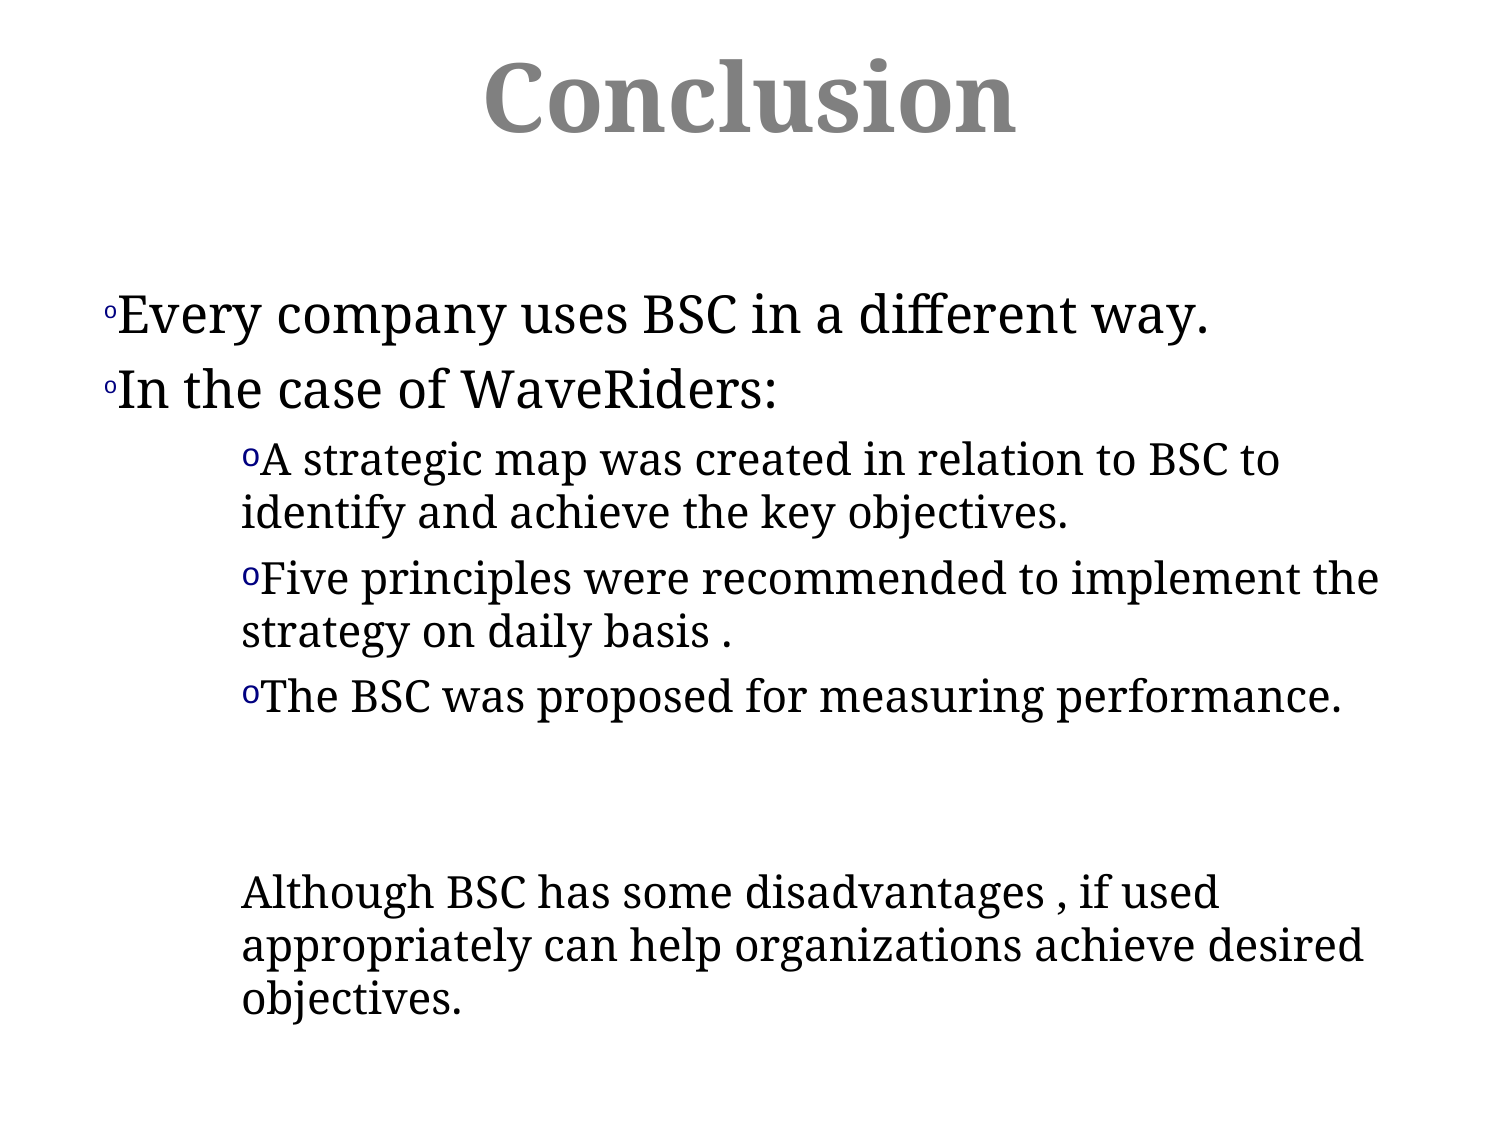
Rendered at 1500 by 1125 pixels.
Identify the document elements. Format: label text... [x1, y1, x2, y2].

list Every company uses BSC in a different way. In the case of WaveRiders: A strategic map was created in relation to BSC to identify and achieve the key objectives. Five principles were recommended to implement the strategy on daily basis . The BSC was proposed for measuring performance. Although BSC has some disadvantages , if used appropriately can help organizations achieve desired objectives. [88, 265, 1447, 1036]
title Conclusion [0, 29, 1500, 220]
